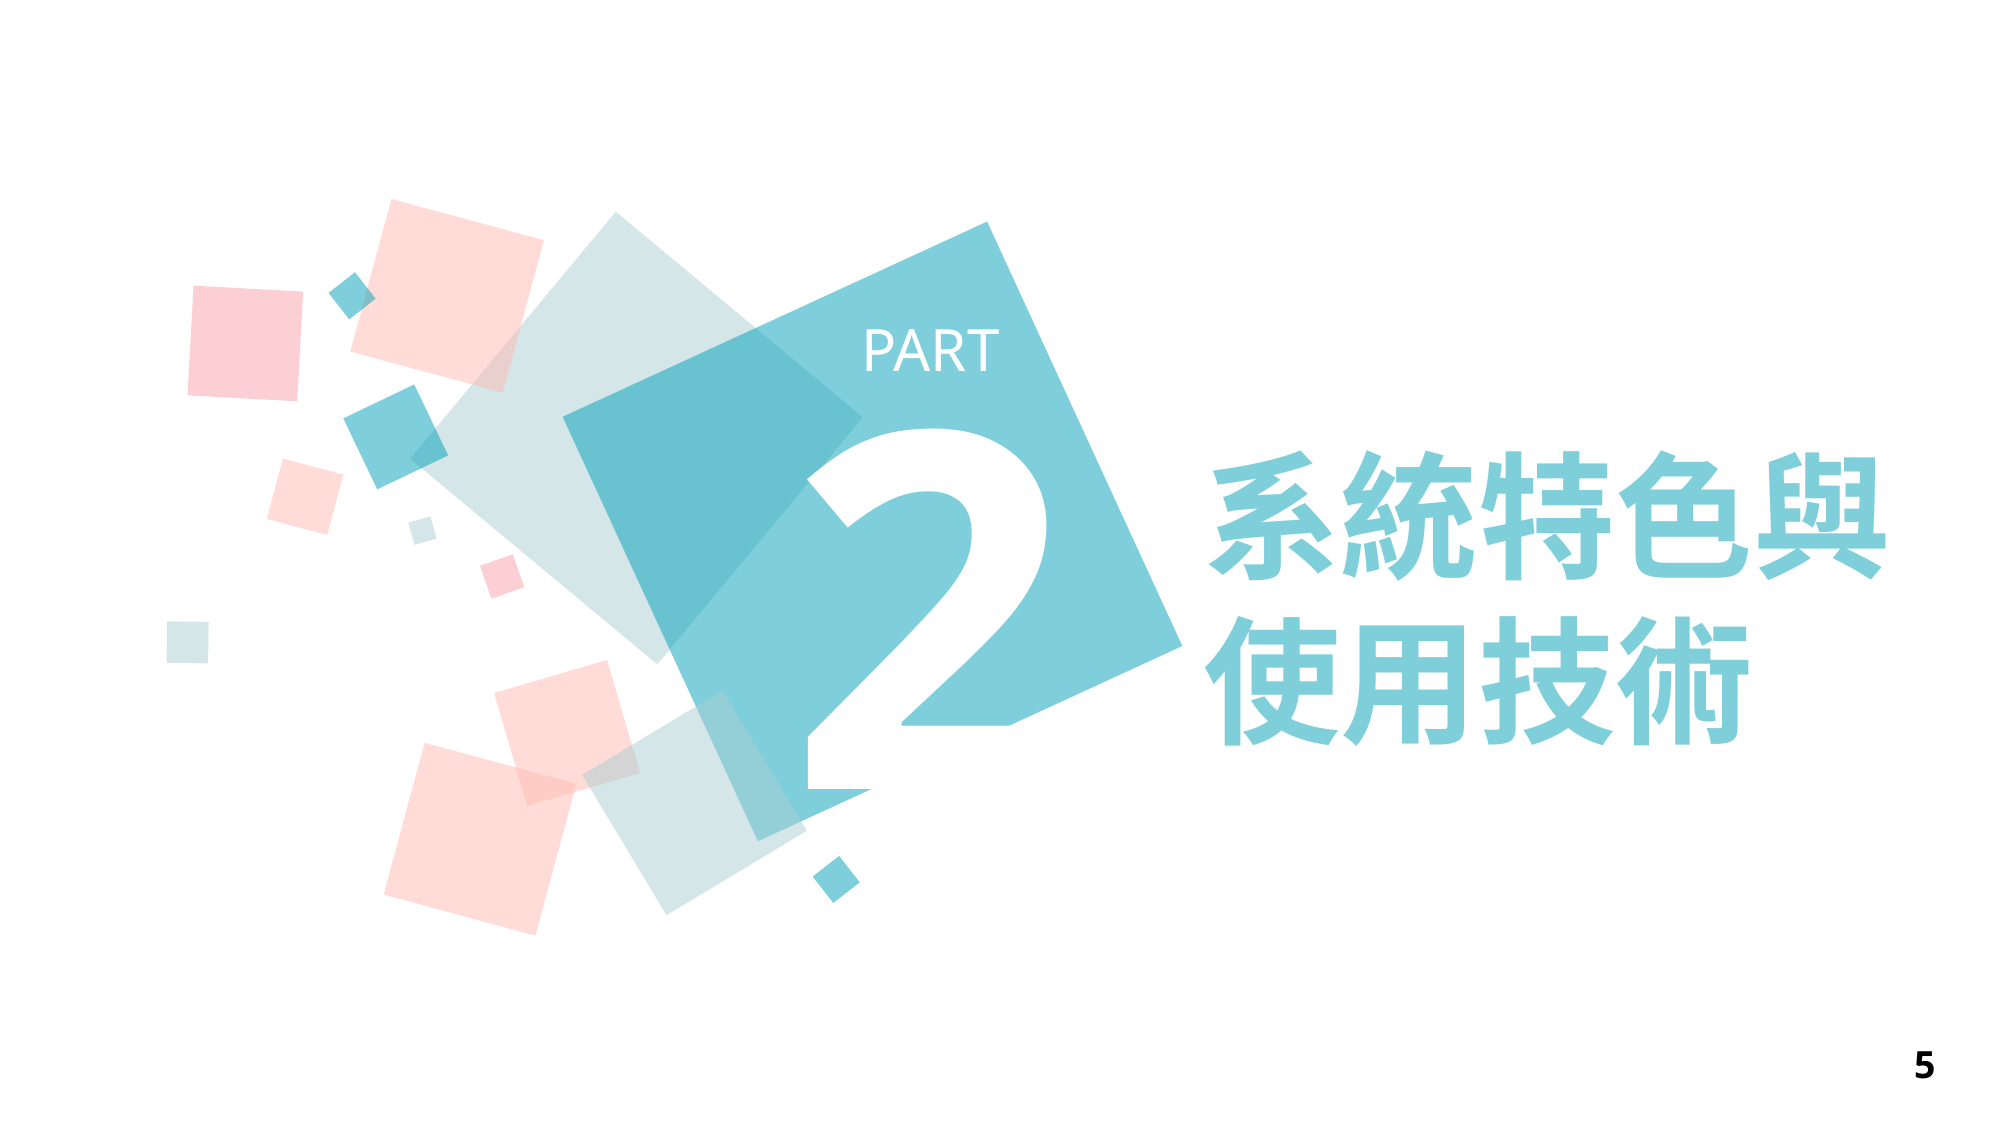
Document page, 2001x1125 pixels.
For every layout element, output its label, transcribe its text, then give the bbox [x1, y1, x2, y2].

text_box 2 [774, 283, 1087, 903]
text_box 系統特色與使用技術 [1188, 423, 1978, 772]
text_box 5 [1899, 1033, 1951, 1094]
text_box PART [845, 305, 1016, 392]
